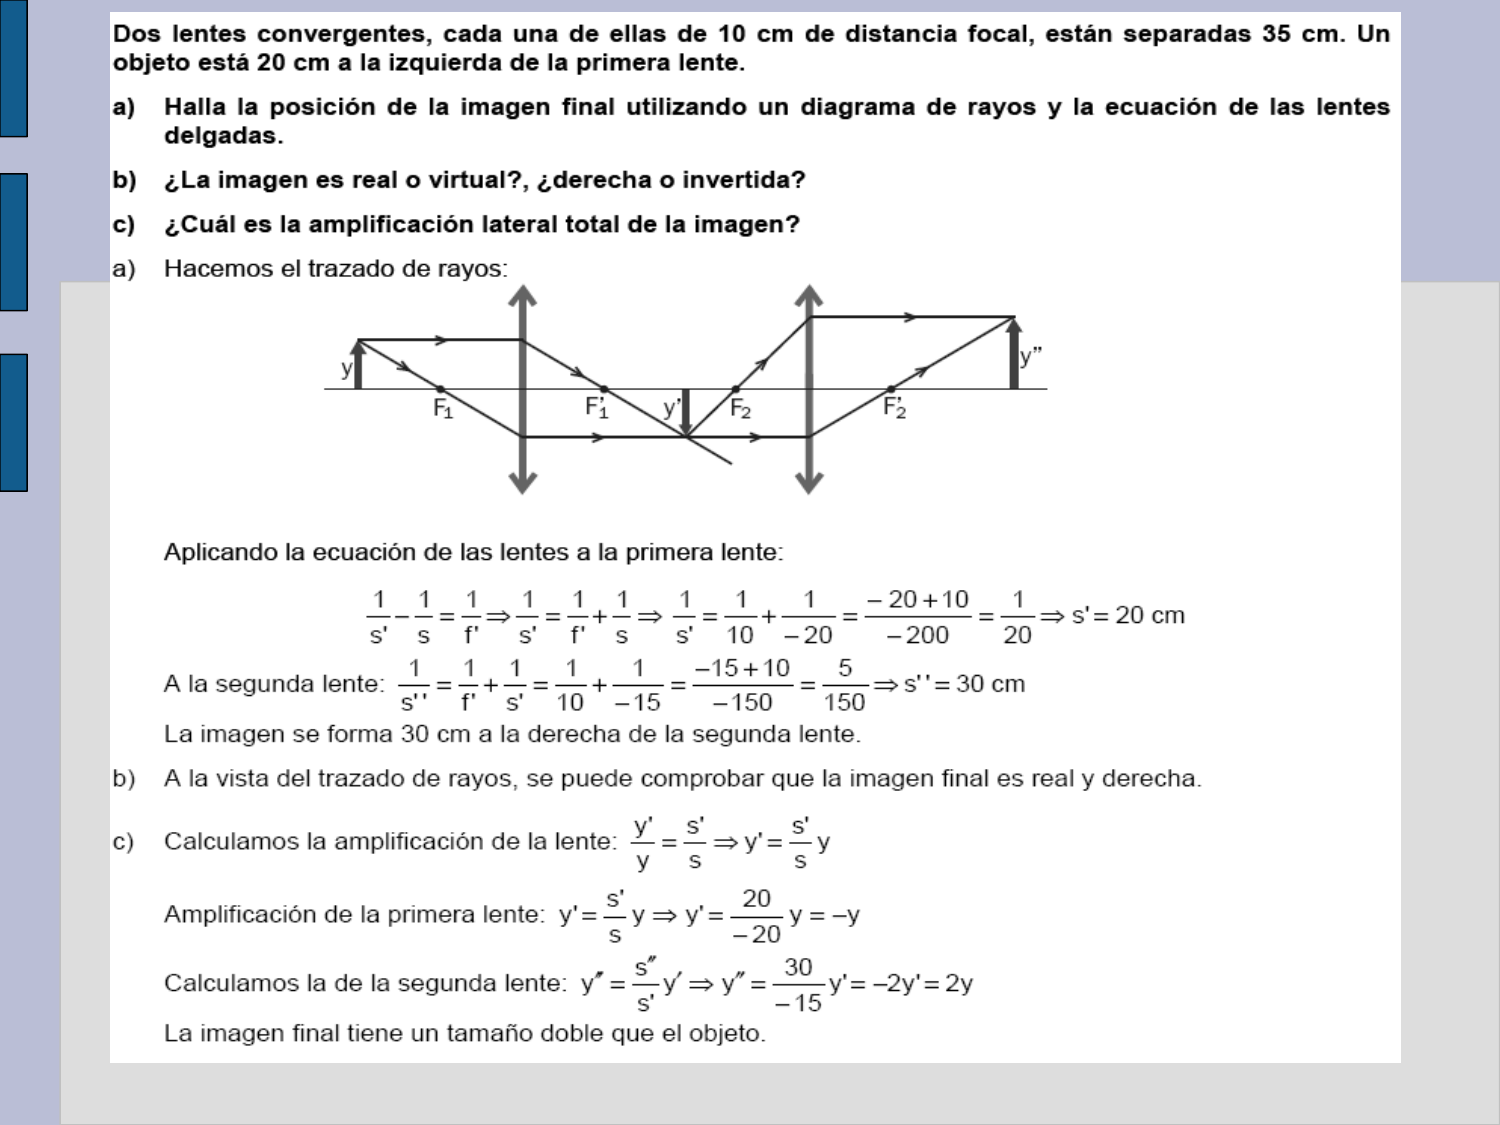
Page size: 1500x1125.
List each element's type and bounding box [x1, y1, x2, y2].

picture [110, 12, 1401, 1063]
